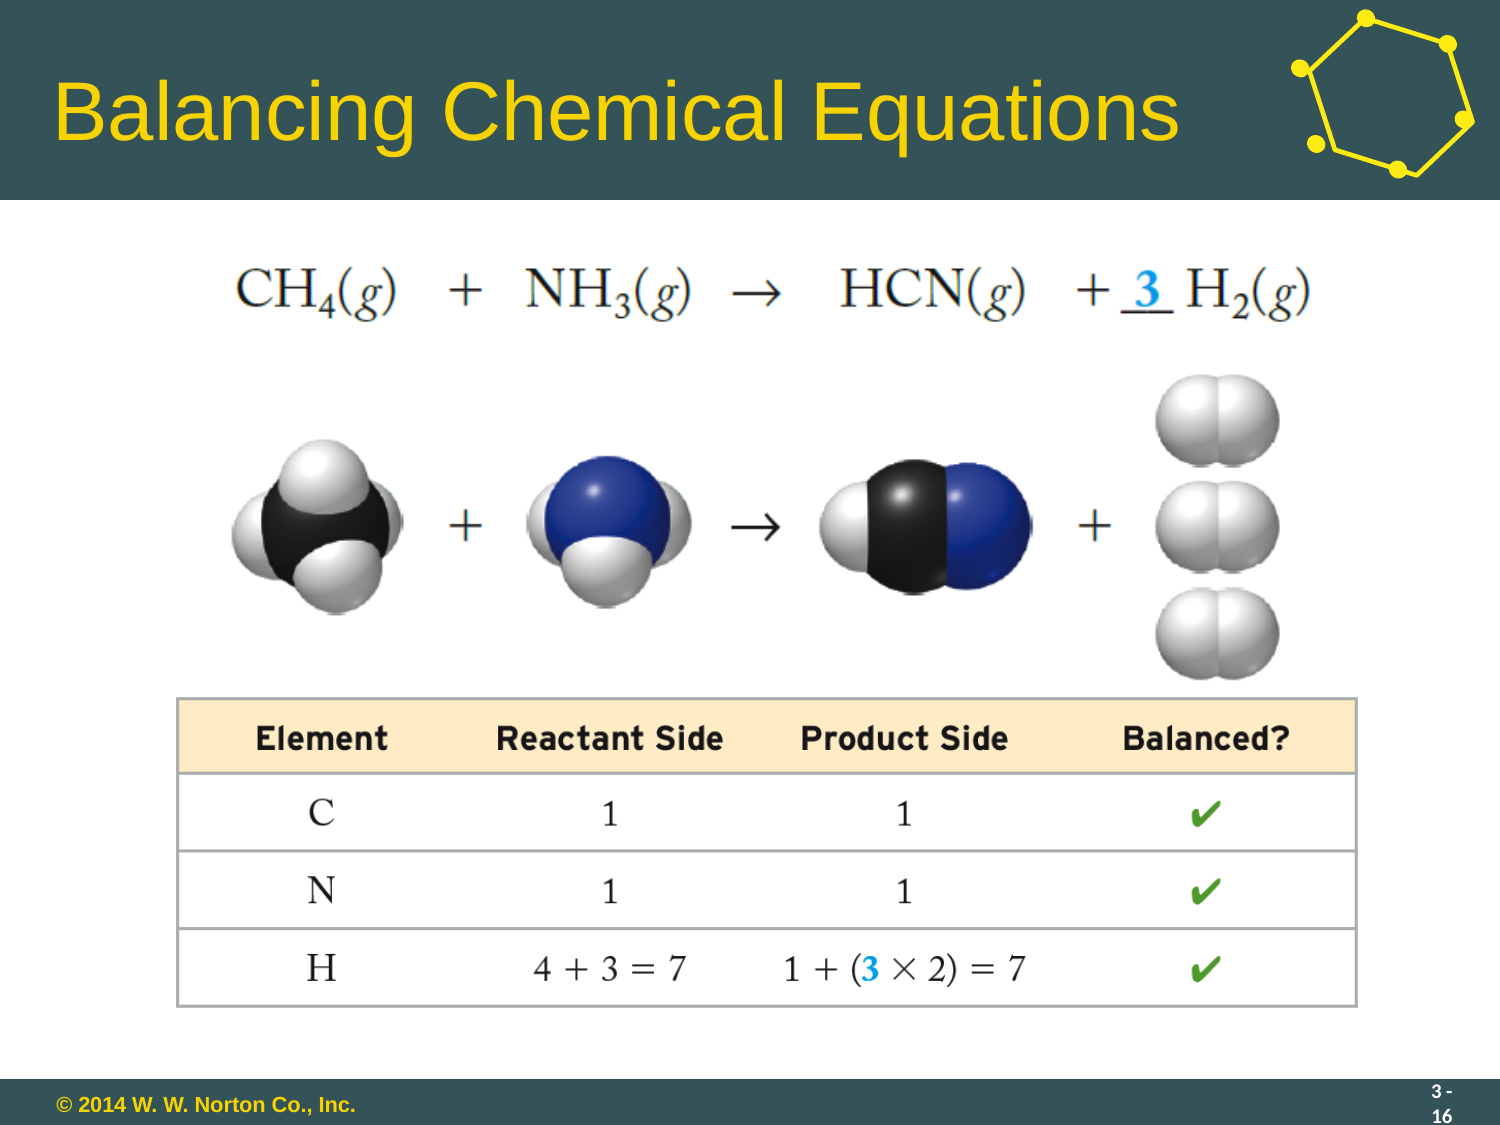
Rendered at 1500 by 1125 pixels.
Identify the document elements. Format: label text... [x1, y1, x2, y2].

picture [202, 249, 1313, 687]
title Balancing Chemical Equations [37, 19, 1200, 195]
picture [174, 692, 1363, 1013]
slide_number 3 - <number> [1411, 1086, 1468, 1119]
